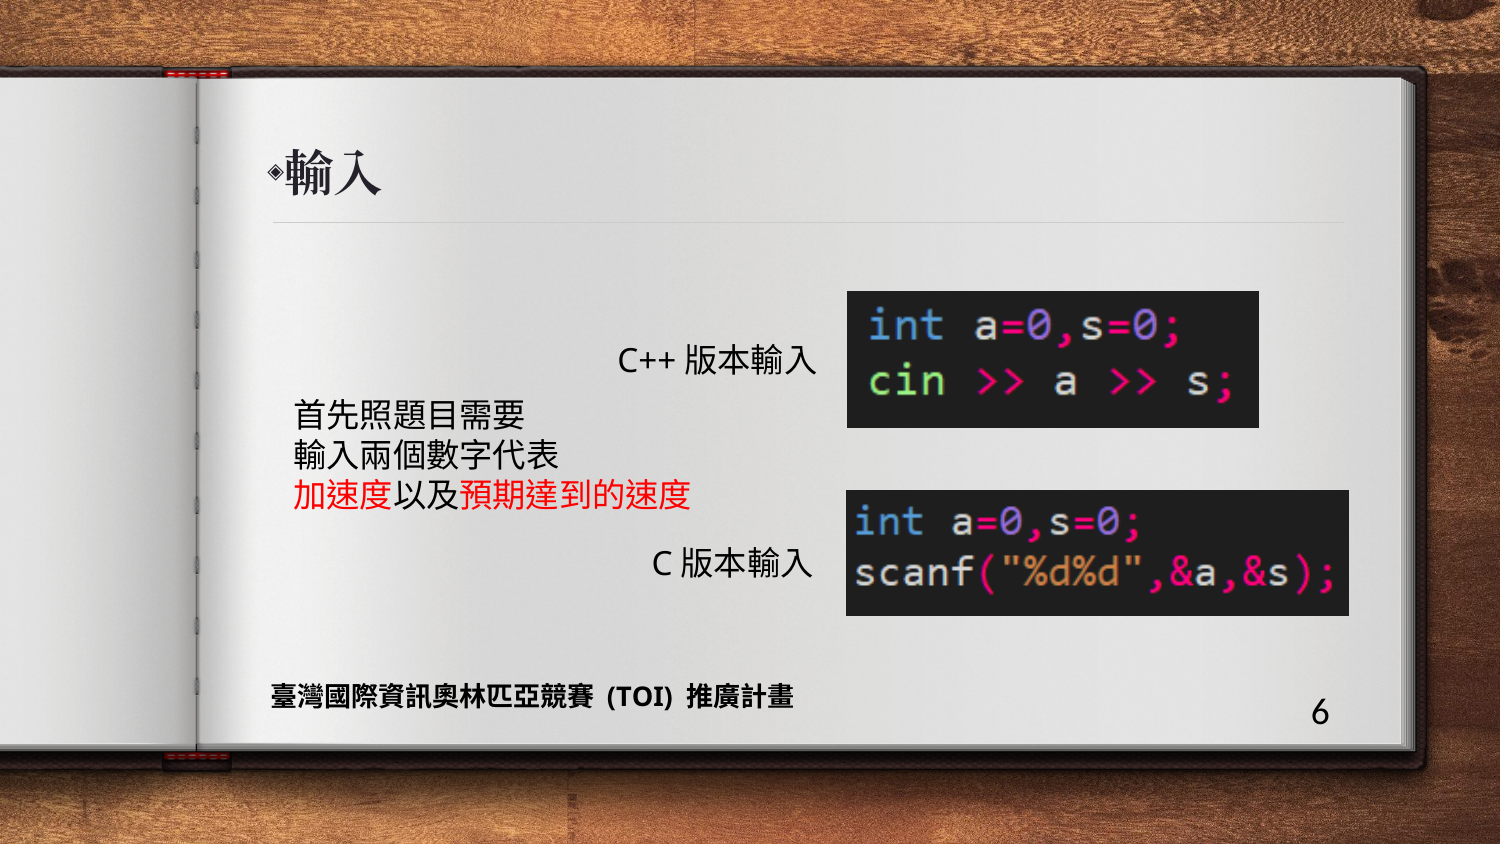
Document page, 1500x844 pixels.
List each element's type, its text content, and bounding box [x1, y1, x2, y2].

list 輸入 [252, 126, 1194, 216]
picture [846, 490, 1349, 617]
text_box 首先照題目需要 輸入兩個數字代表 加速度以及預期達到的速度 [278, 386, 822, 524]
text_box [1295, 672, 1386, 737]
text_box C++版本輸入 [602, 331, 848, 388]
text_box C版本輸入 [636, 534, 846, 591]
picture [847, 291, 1259, 428]
